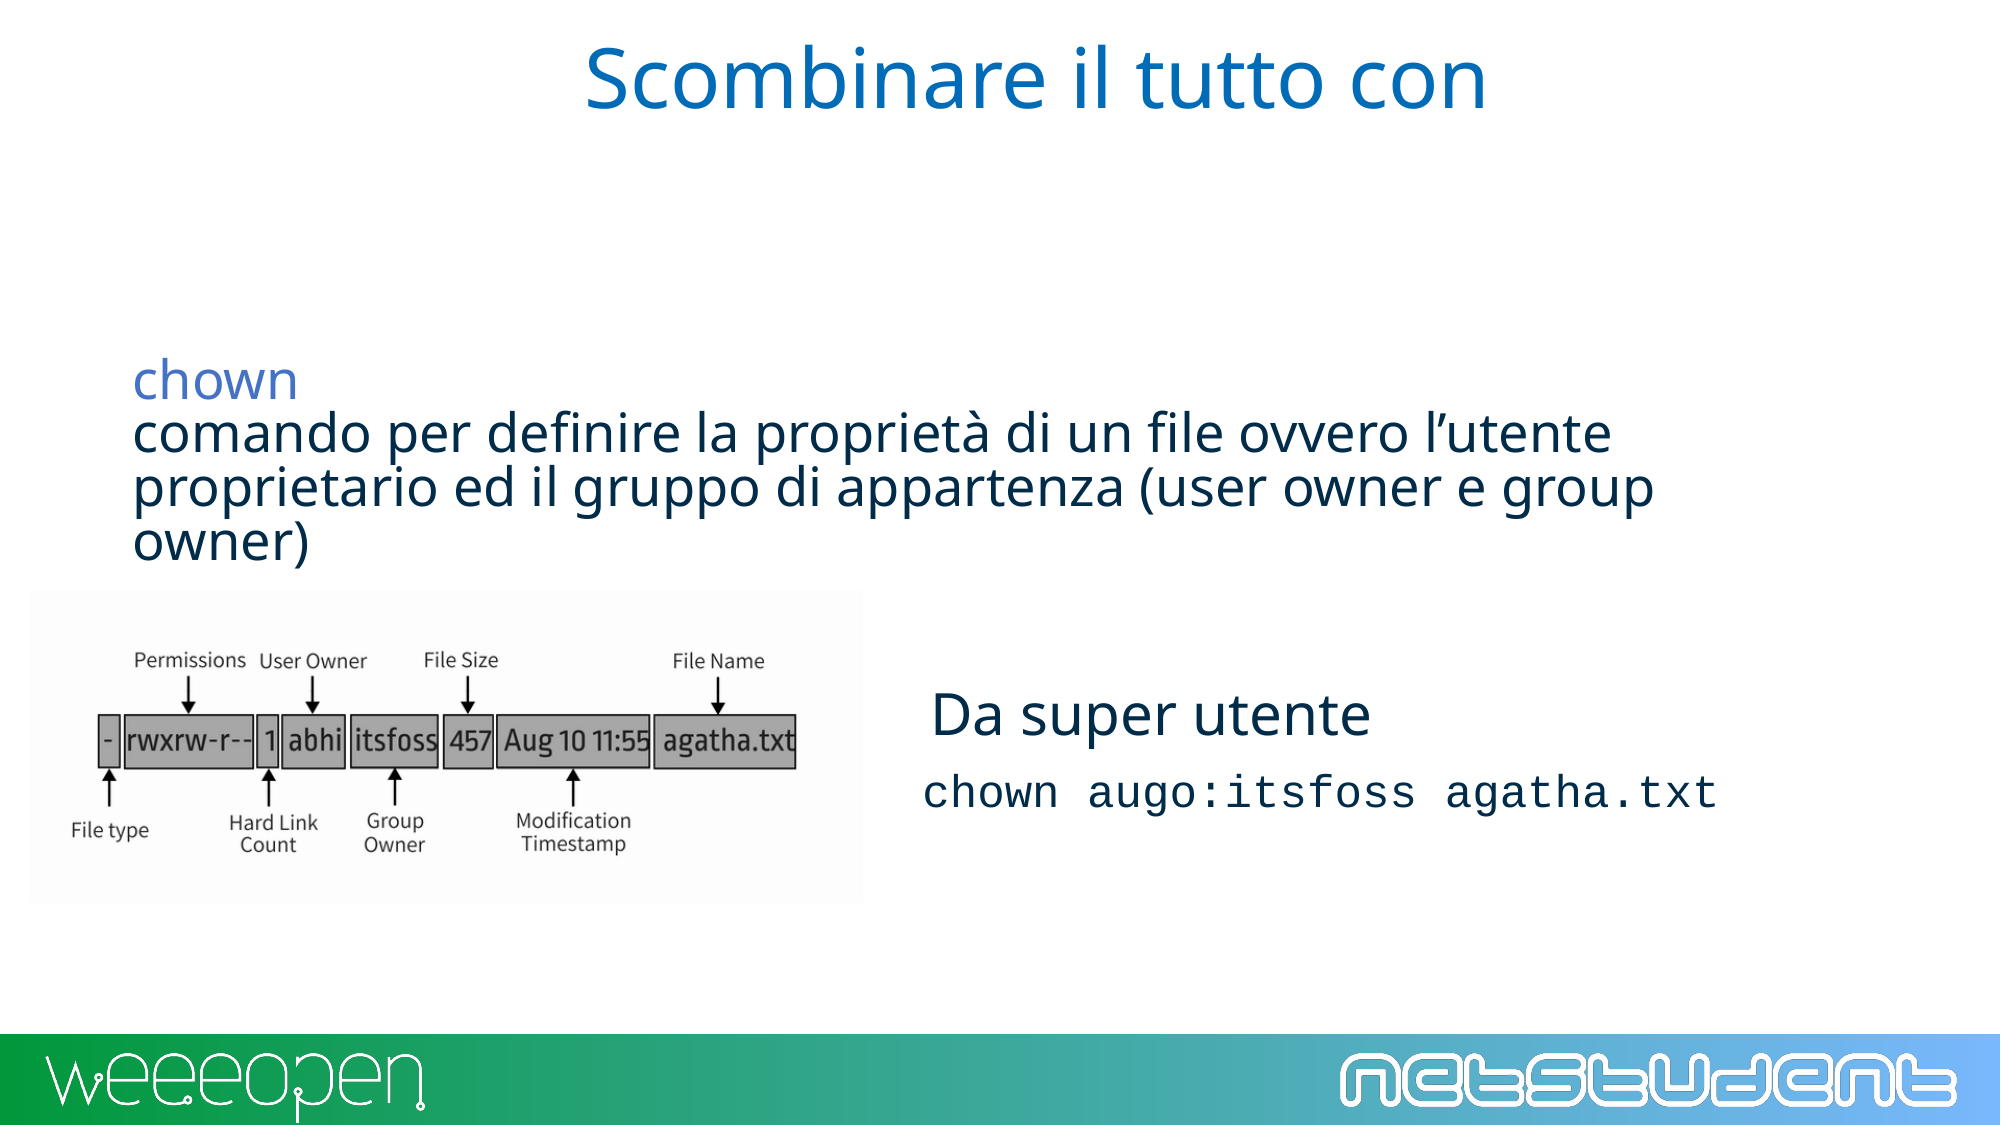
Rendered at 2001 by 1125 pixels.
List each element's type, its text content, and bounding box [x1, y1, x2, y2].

picture [1340, 1053, 1957, 1107]
text_box chown comando per definire la proprietà di un file ovvero l’utente proprietario ed il gruppo di appartenza (user owner e group owner) [118, 354, 1772, 530]
text_box Da super utente chown augo:itsfoss agatha.txt [879, 665, 1961, 1006]
picture [45, 1053, 425, 1123]
title Scombinare il tutto con [43, 29, 1959, 247]
picture [29, 590, 863, 904]
